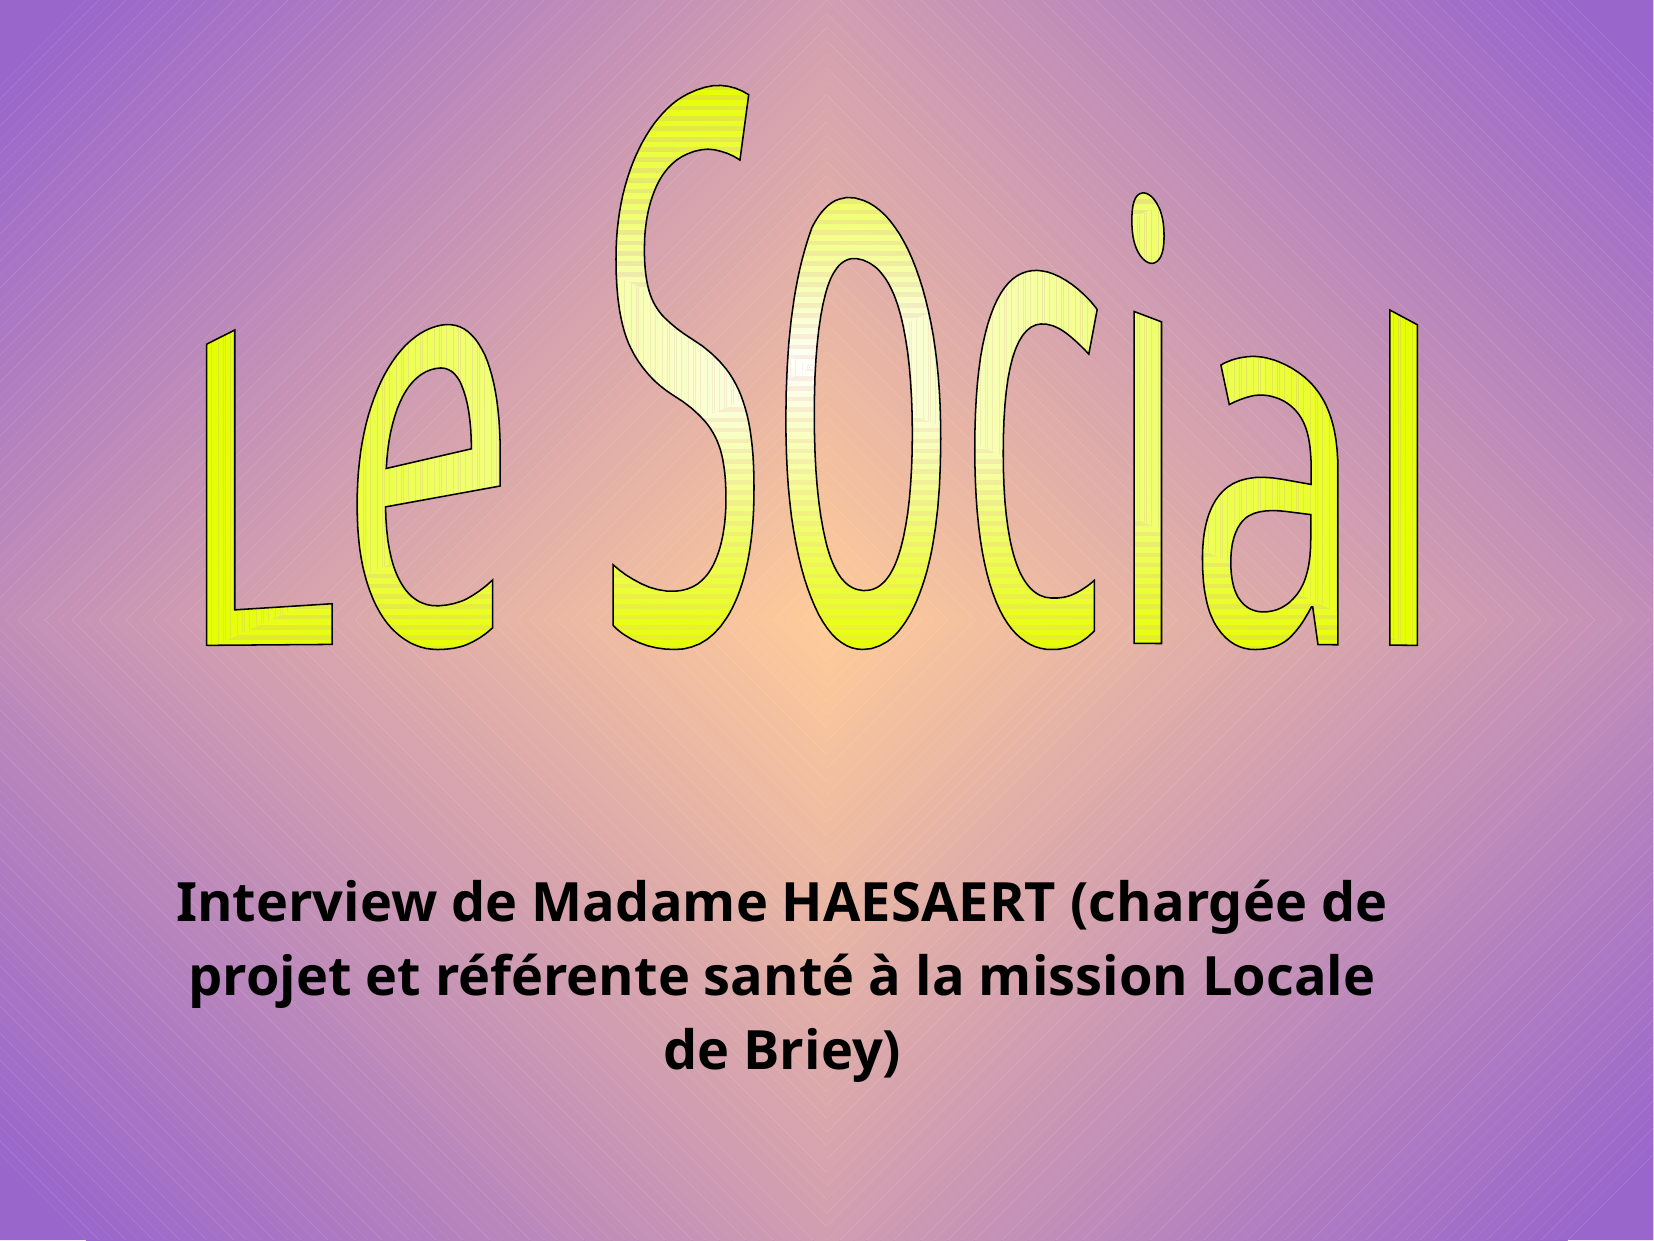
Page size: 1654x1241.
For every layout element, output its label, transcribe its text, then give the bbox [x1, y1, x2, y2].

text_box Le Social [974, 270, 1098, 650]
text_box Le Social [1202, 356, 1338, 650]
text_box Le Social [1134, 311, 1162, 644]
text_box Le Social [357, 324, 501, 650]
text_box Le Social [206, 330, 333, 646]
text_box Interview de Madame HAESAERT (chargée de projet et référente santé à la mission Locale de Briey) [147, 856, 1418, 1063]
text_box Le Social [1389, 309, 1418, 646]
text_box Le Social [785, 197, 941, 650]
text_box Le Social [1131, 192, 1165, 264]
text_box Le Social [613, 85, 755, 650]
